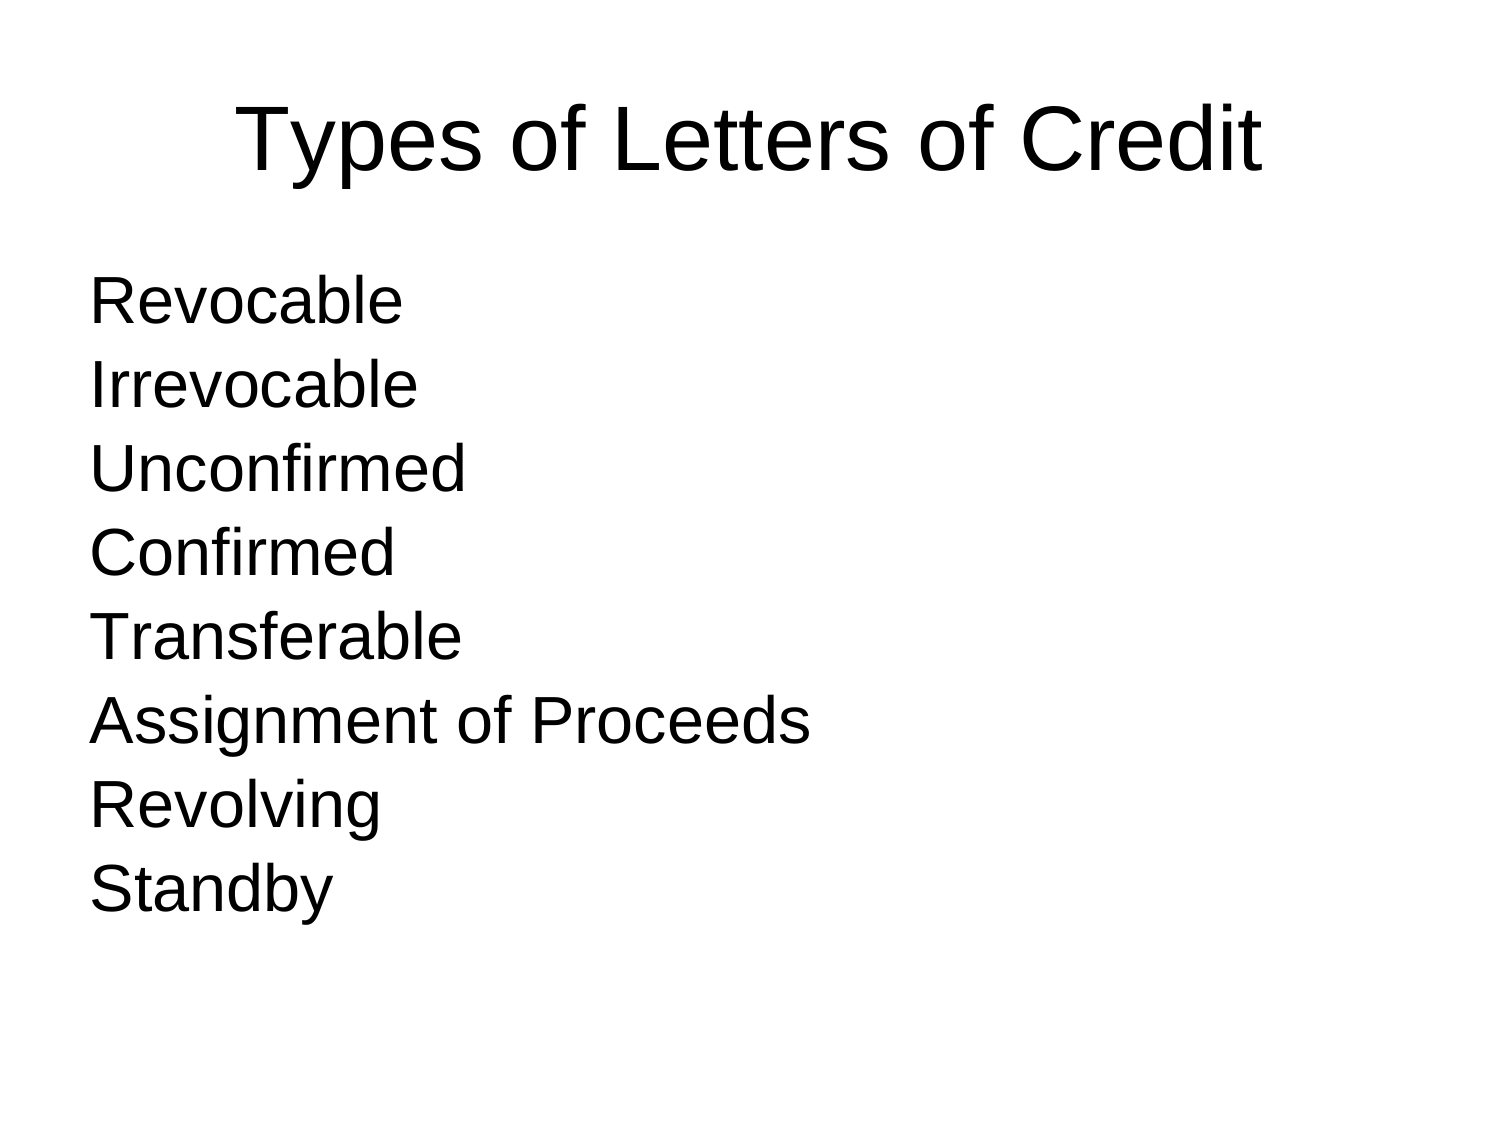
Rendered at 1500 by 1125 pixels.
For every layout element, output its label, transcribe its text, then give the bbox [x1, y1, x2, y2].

title Types of Letters of Credit [75, 45, 1426, 233]
list Revocable Irrevocable Unconfirmed Confirmed Transferable Assignment of Proceeds Revolving Standby [75, 262, 1426, 1006]
